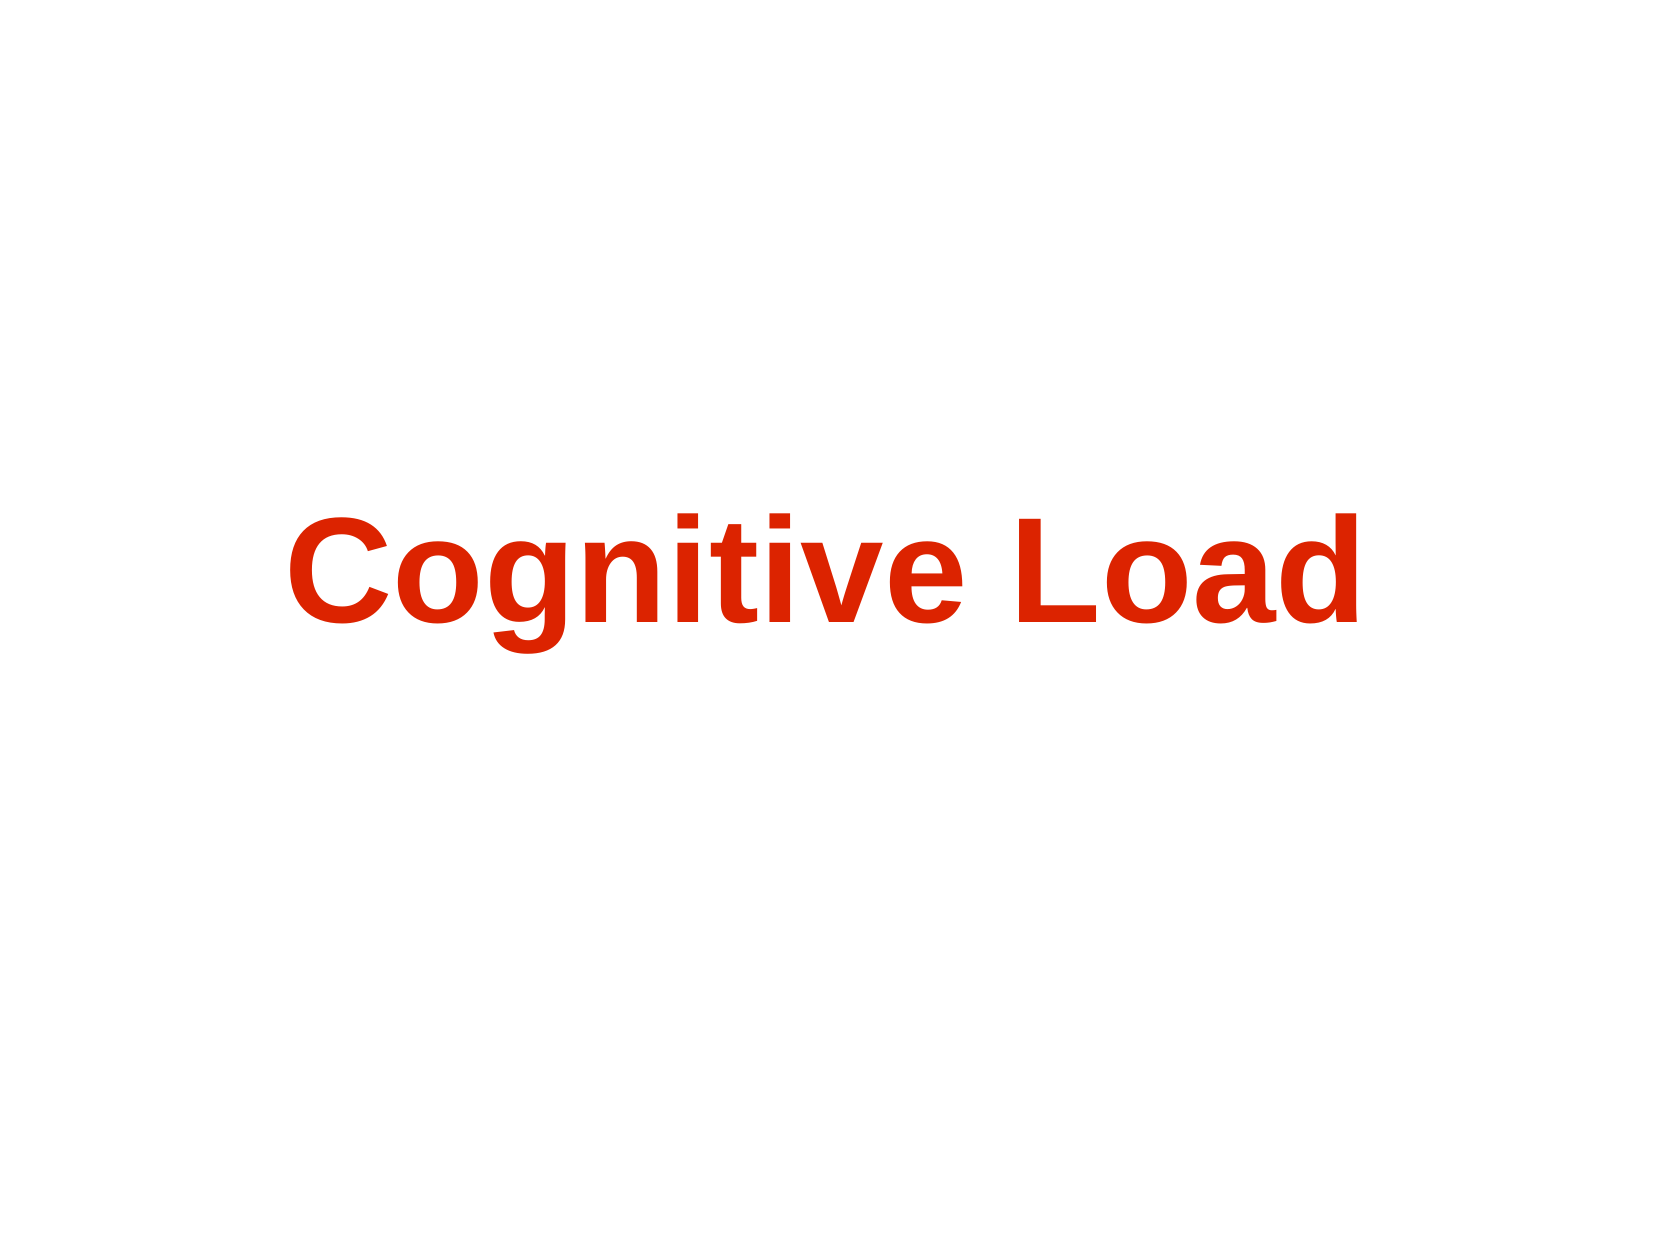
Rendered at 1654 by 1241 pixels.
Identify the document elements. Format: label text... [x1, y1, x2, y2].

title Cognitive Load [82, 56, 1571, 1086]
